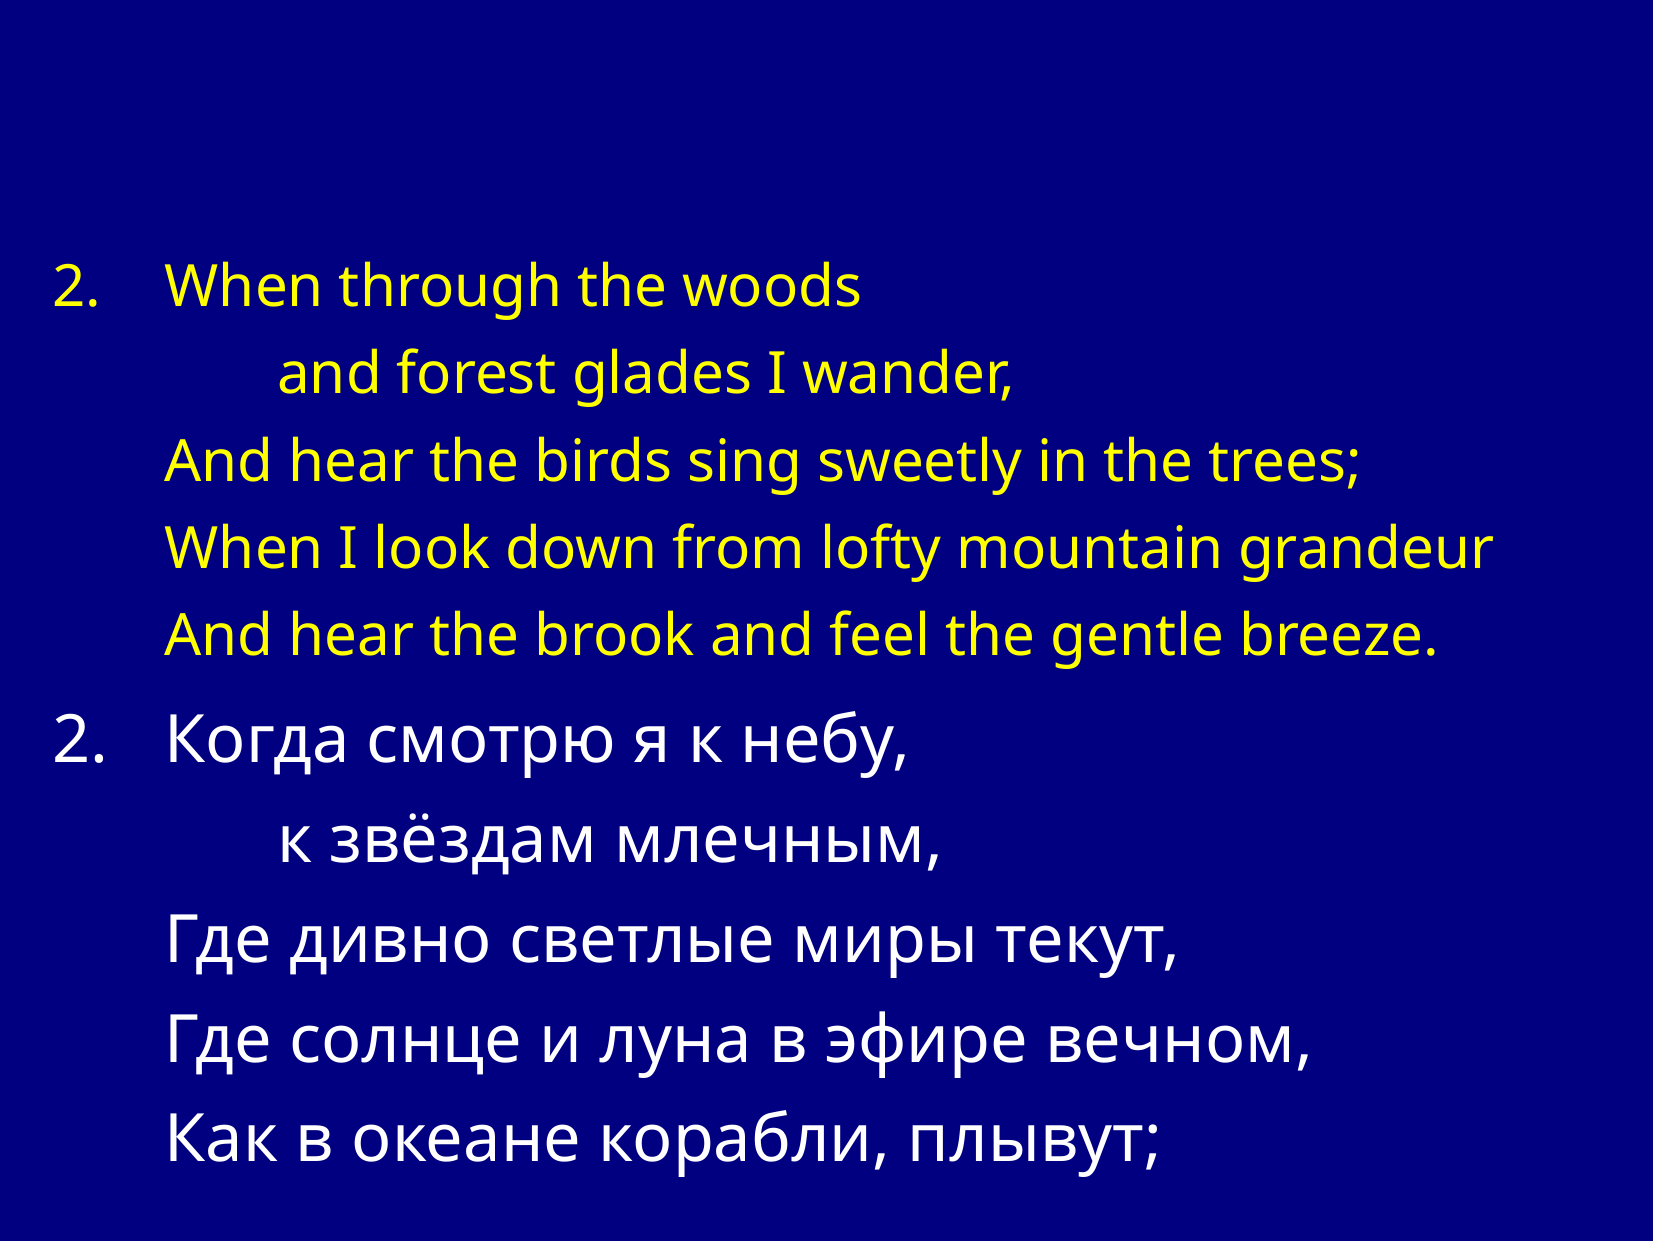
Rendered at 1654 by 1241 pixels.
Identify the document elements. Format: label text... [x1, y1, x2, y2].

text_box 2. Когда смотрю я к небу, к звёздам млечным, Где дивно светлые миры текут, Где солнце и луна в эфире вечном, Как в океане корабли, плывут; [37, 675, 1653, 1163]
text_box 2. When through the woods and forest glades I wander, And hear the birds sing sweetly in the trees; When I look down from lofty mountain grandeur And hear the brook and feel the gentle breeze. [37, 150, 1653, 638]
